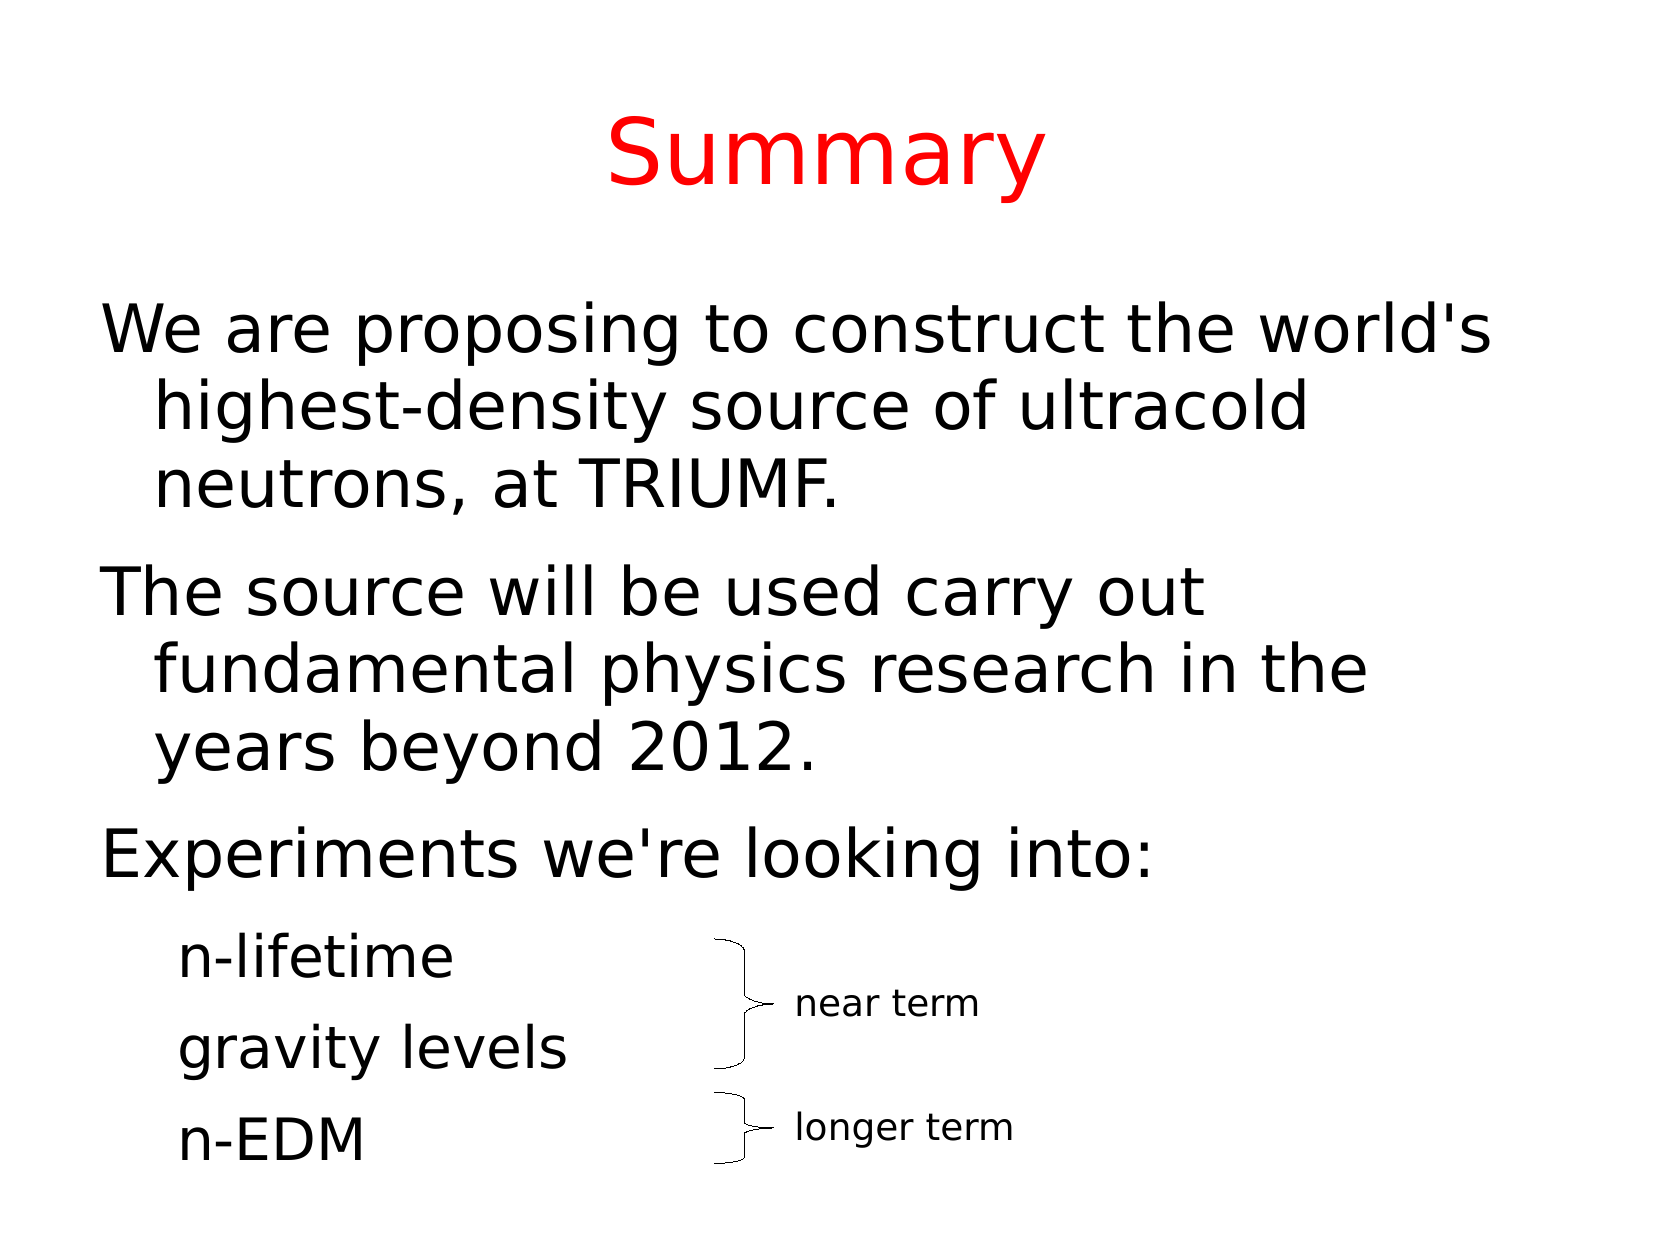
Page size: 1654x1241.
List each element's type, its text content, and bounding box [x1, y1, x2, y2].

list We are proposing to construct the world's highest-density source of ultracold neutrons, at TRIUMF. The source will be used carry out fundamental physics research in the years beyond 2012. Experiments we're looking into: n-lifetime gravity levels n-EDM [82, 290, 1571, 1174]
title Summary [82, 49, 1571, 257]
text_box longer term [779, 1098, 1030, 1157]
text_box near term [779, 974, 996, 1033]
